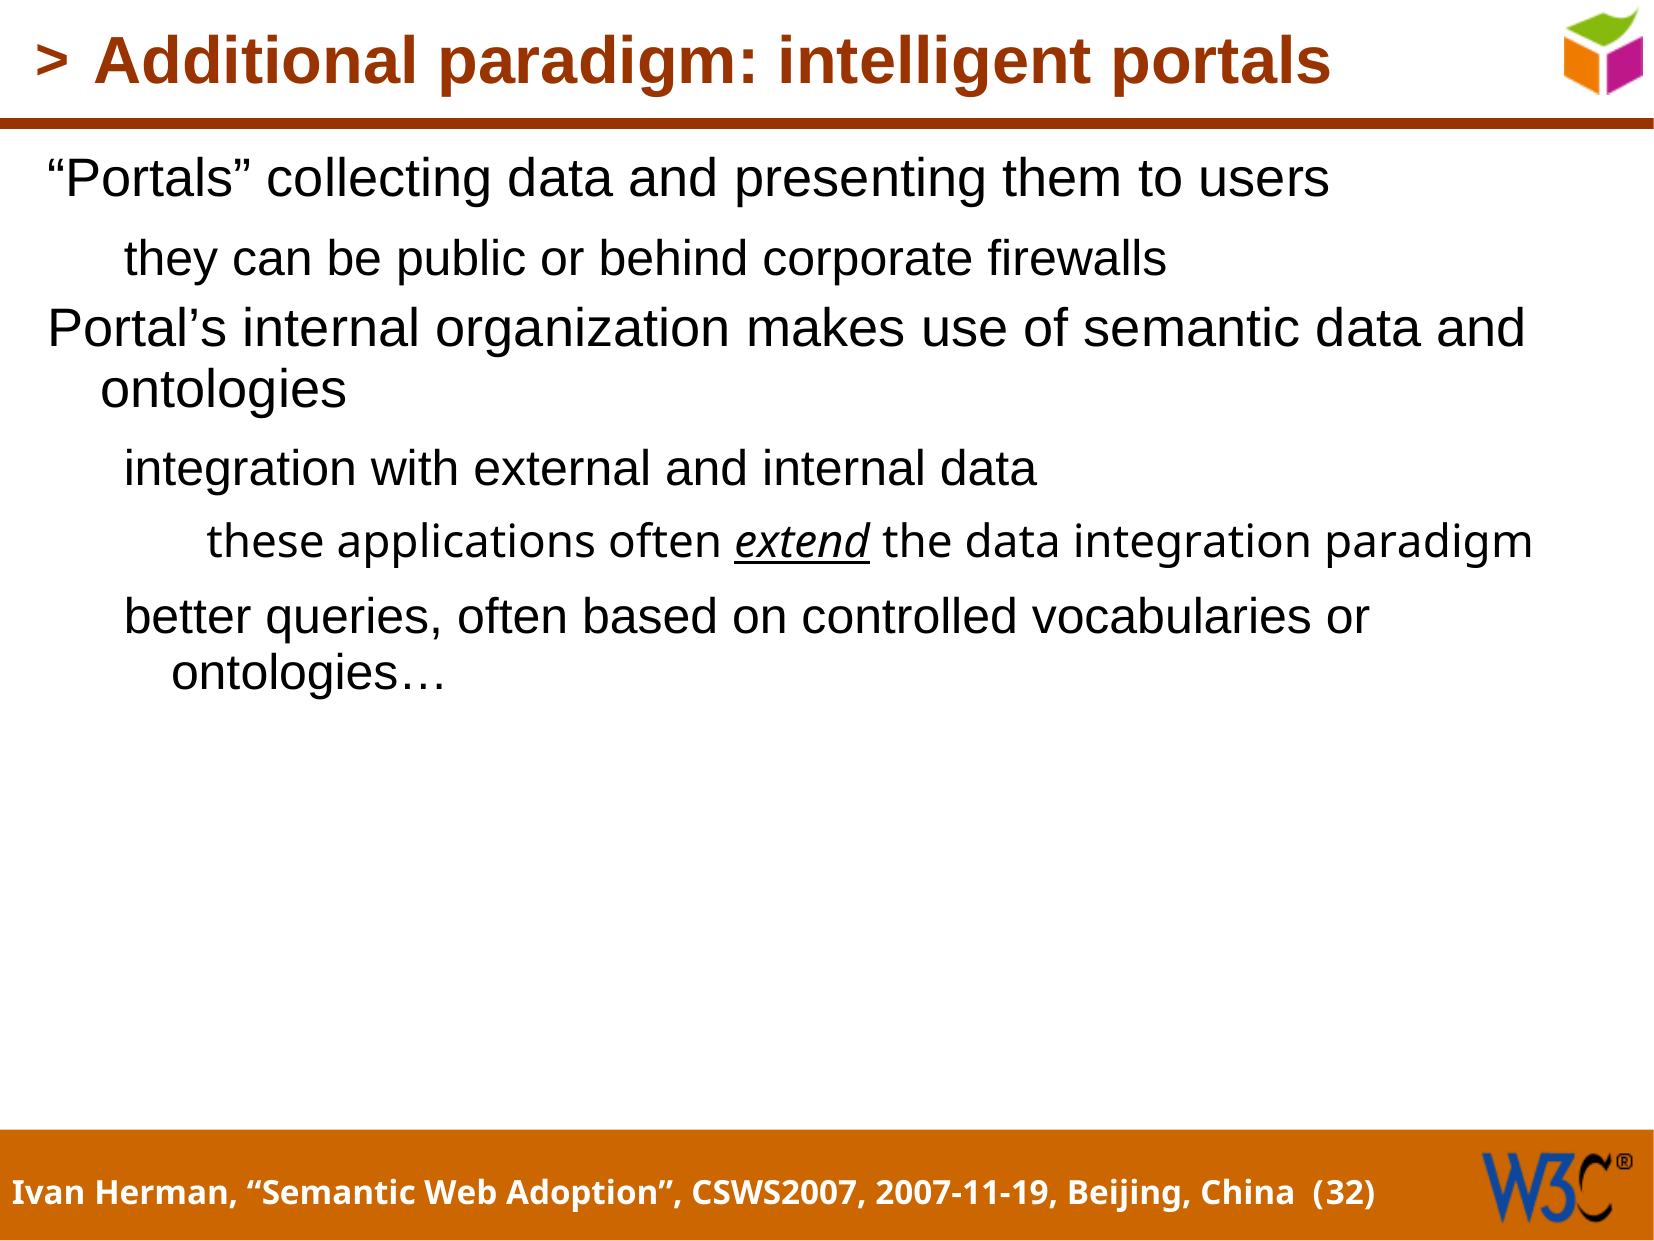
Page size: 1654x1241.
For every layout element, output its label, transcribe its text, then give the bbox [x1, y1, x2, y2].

picture [1477, 1149, 1639, 1228]
list “Portals” collecting data and presenting them to users they can be public or behind corporate firewalls Portal’s internal organization makes use of semantic data and ontologies integration with external and internal data these applications often extend the data integration paradigm better queries, often based on controlled vocabularies or ontologies… [29, 147, 1654, 1119]
picture [1564, 5, 1643, 95]
title Additional paradigm: intelligent portals [93, 7, 1493, 111]
